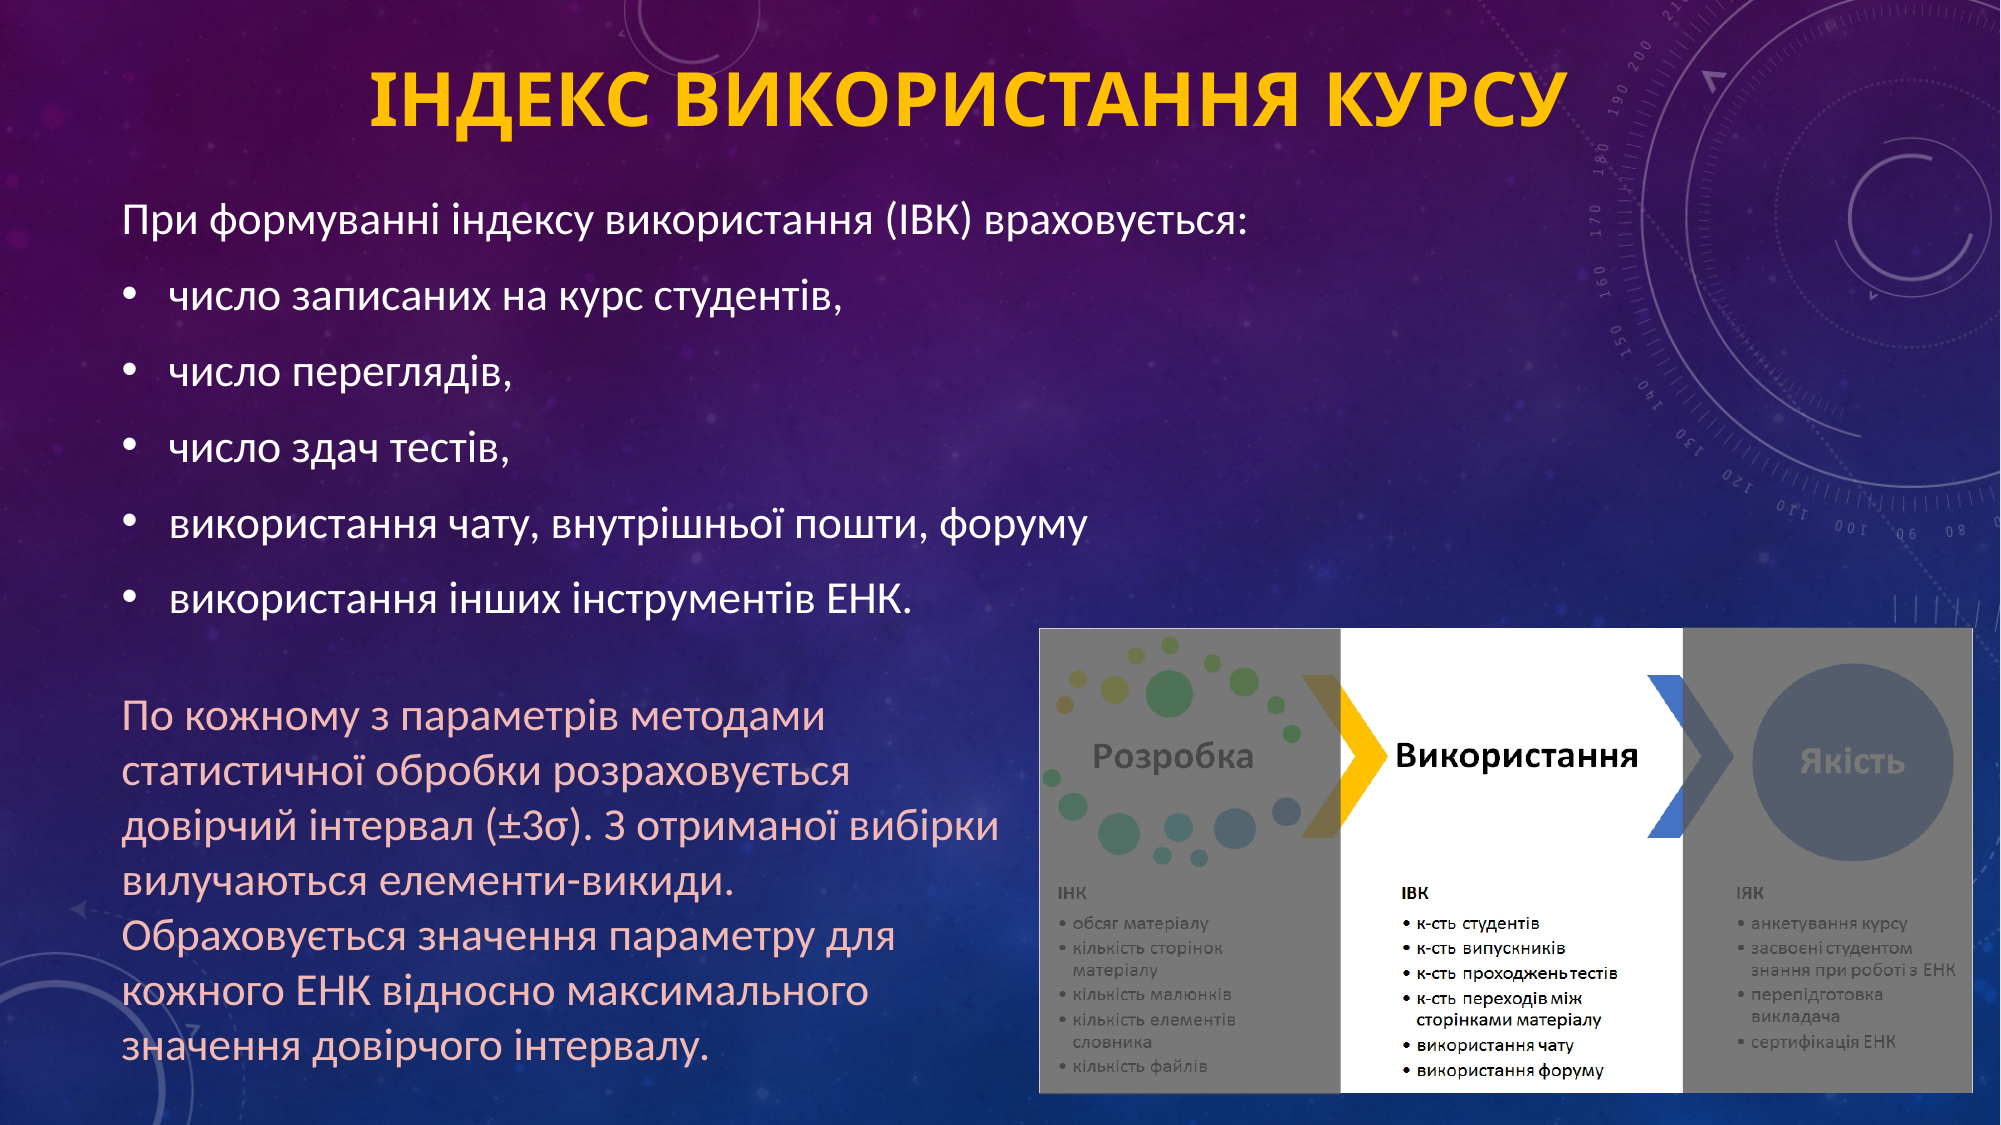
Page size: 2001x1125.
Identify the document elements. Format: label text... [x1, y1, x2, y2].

picture [0, 0, 2001, 1125]
text_box [1039, 628, 1341, 1095]
text_box По кожному з параметрів методами статистичної обробки розраховується довірчий інтервал (±3σ). З отриманої вибірки вилучаються елементи-викиди. Обраховується значення параметру для кожного ЕНК відносно максимального значення довірчого інтервалу. [106, 677, 1020, 1078]
list При формуванні індексу використання (ІВК) враховується: число записаних на курс студентів, число переглядів, число здач тестів, використання чату, внутрішньої пошти, форуму використання інших інструментів ЕНК. [106, 181, 1885, 678]
text_box [1682, 627, 1973, 1093]
title ІНДЕКС ВИКОРИСТАННЯ КУРСУ [138, 28, 1801, 164]
